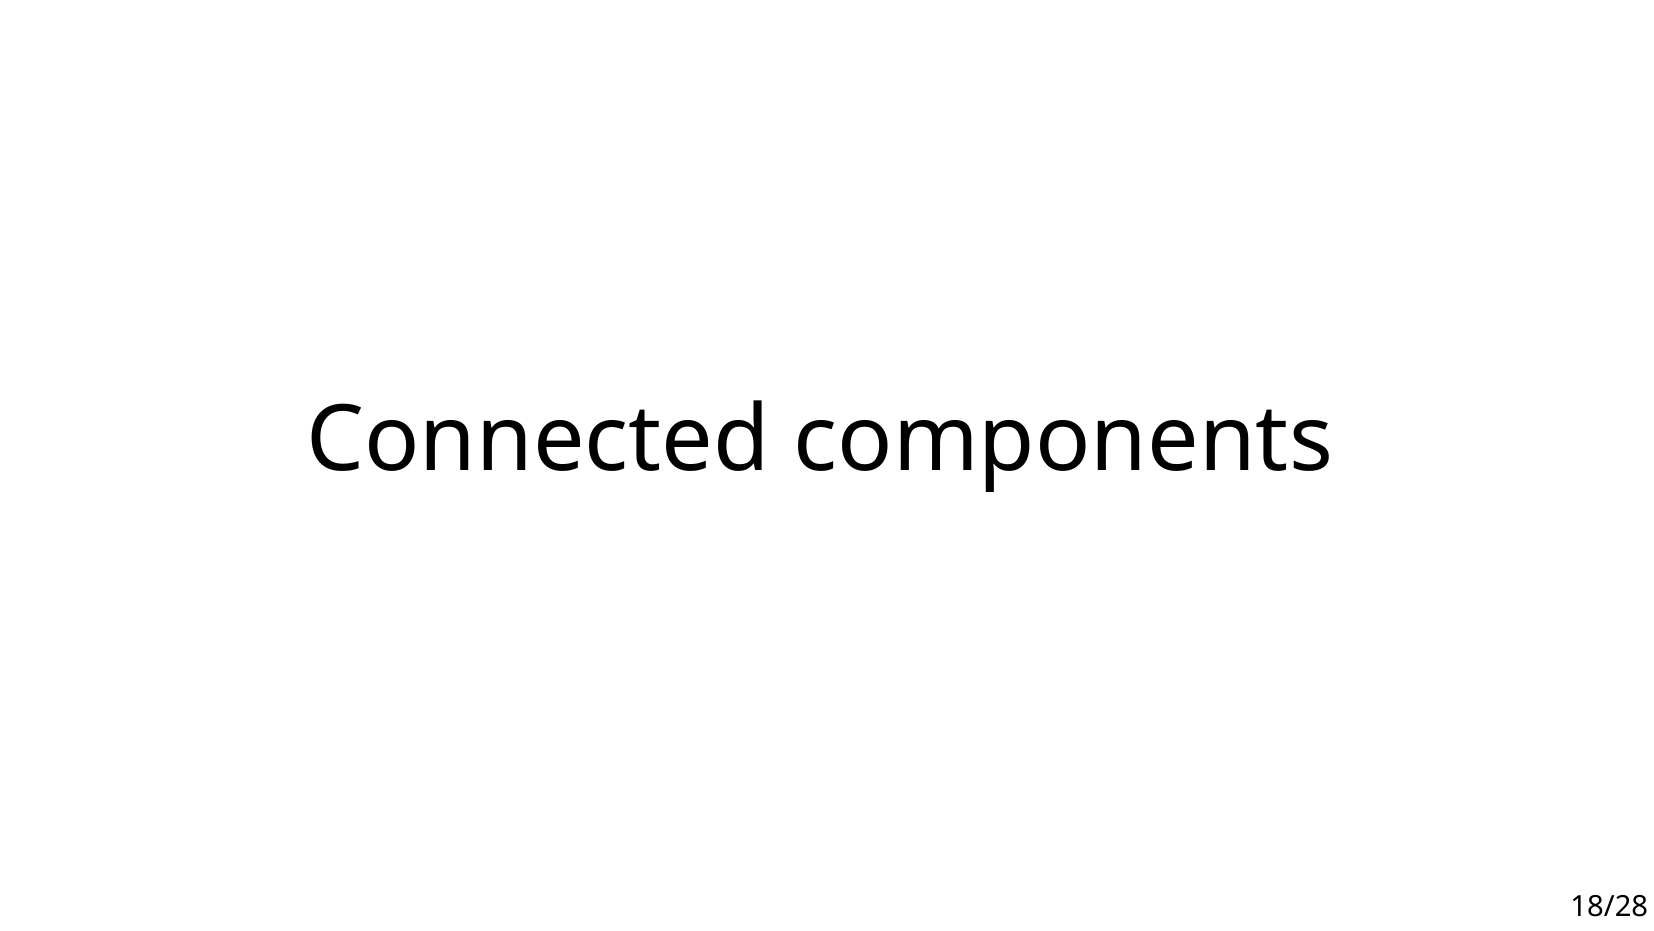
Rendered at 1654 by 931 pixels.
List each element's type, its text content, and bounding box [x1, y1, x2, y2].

title Connected components [75, 356, 1565, 513]
